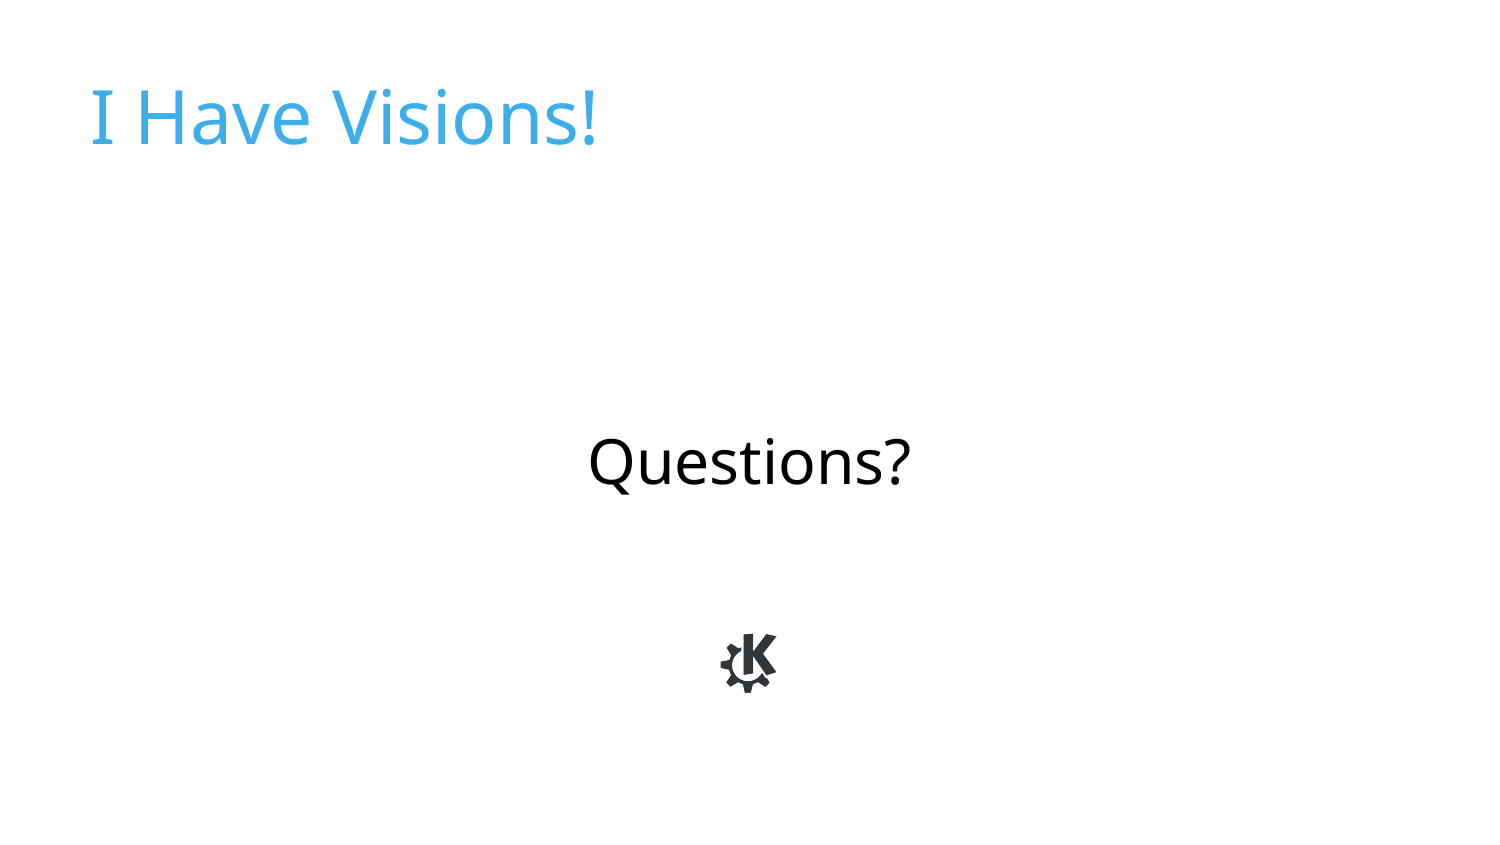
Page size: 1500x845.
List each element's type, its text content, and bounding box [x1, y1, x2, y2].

picture [716, 630, 783, 697]
title I Have Visions! [75, 33, 1425, 175]
list Questions? [75, 197, 1425, 809]
